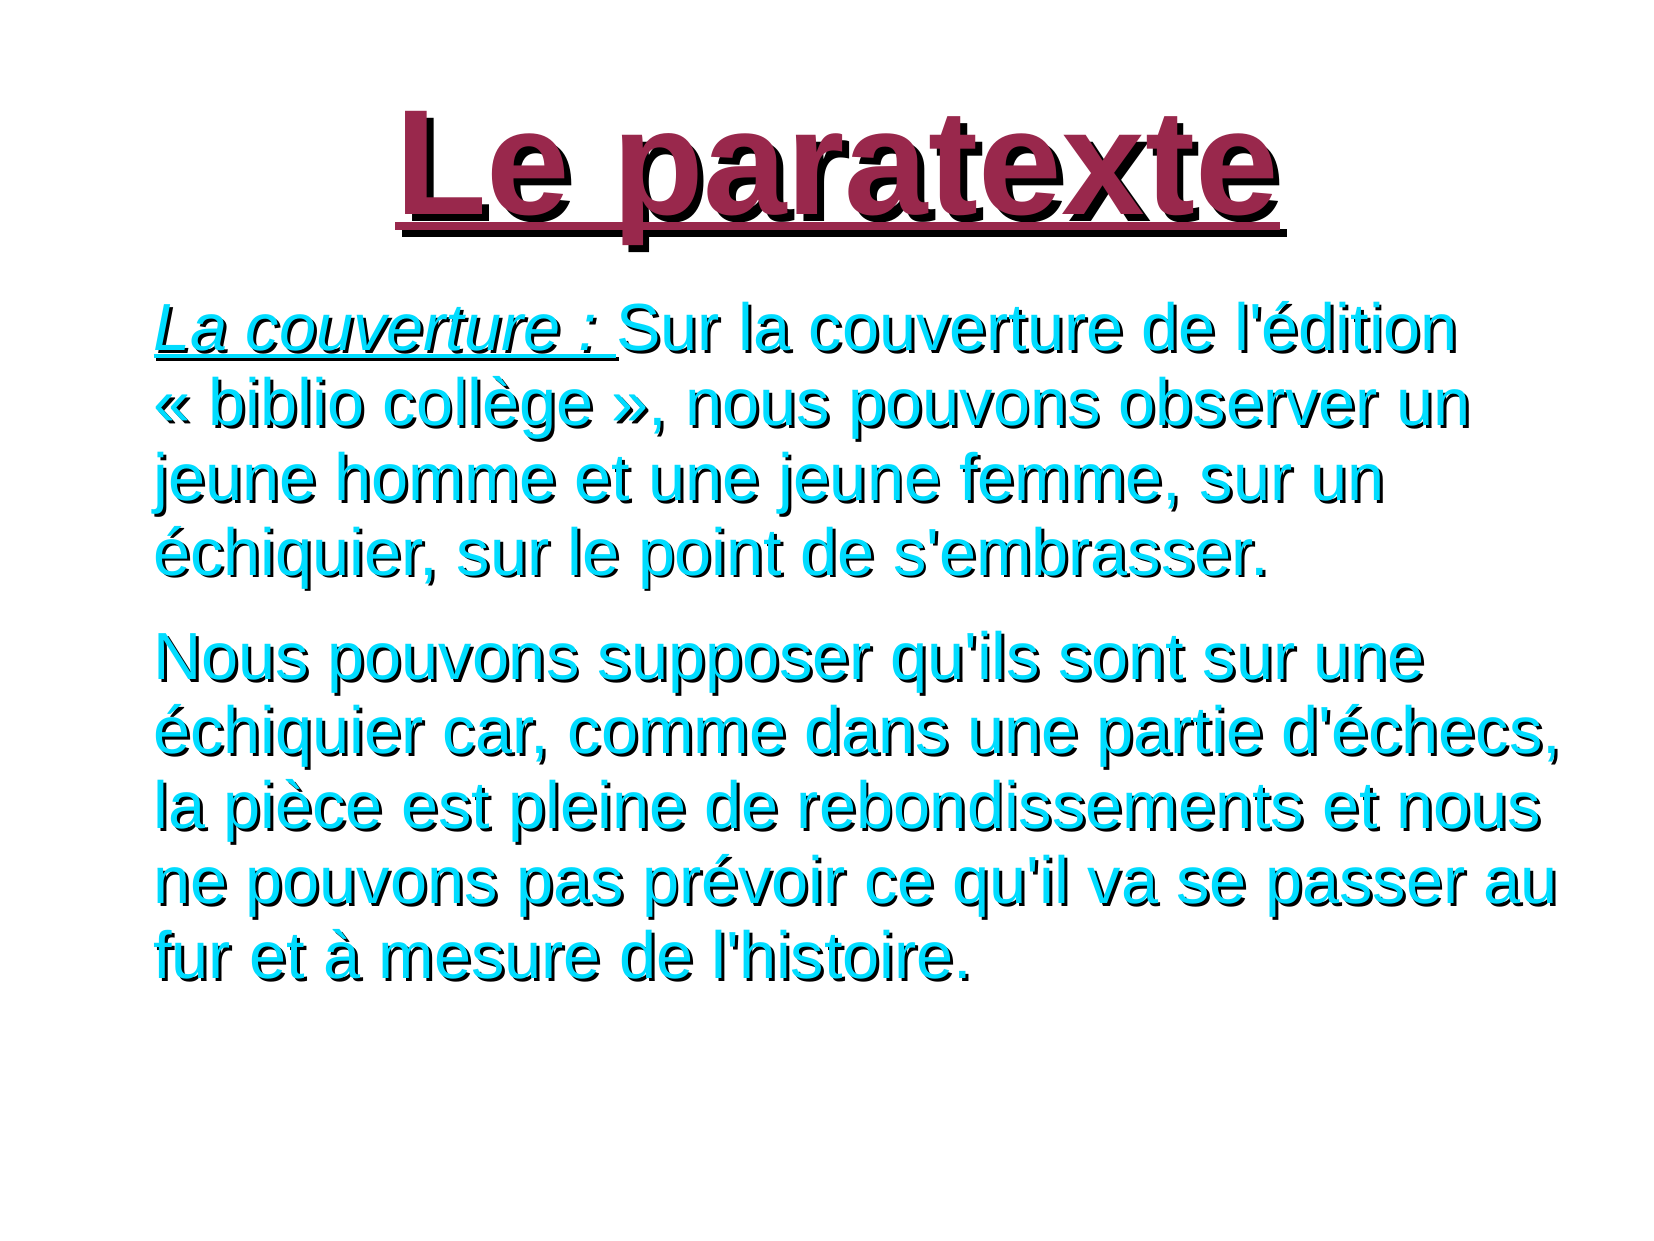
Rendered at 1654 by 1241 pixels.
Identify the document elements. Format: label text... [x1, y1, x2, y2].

title Le paratexte [106, 58, 1595, 266]
list La couverture : Sur la couverture de l'édition « biblio collège », nous pouvons observer un jeune homme et une jeune femme, sur un échiquier, sur le point de s'embrasser. Nous pouvons supposer qu'ils sont sur une échiquier car, comme dans une partie d'échecs, la pièce est pleine de rebondissements et nous ne pouvons pas prévoir ce qu'il va se passer au fur et à mesure de l'histoire. [82, 290, 1571, 1109]
